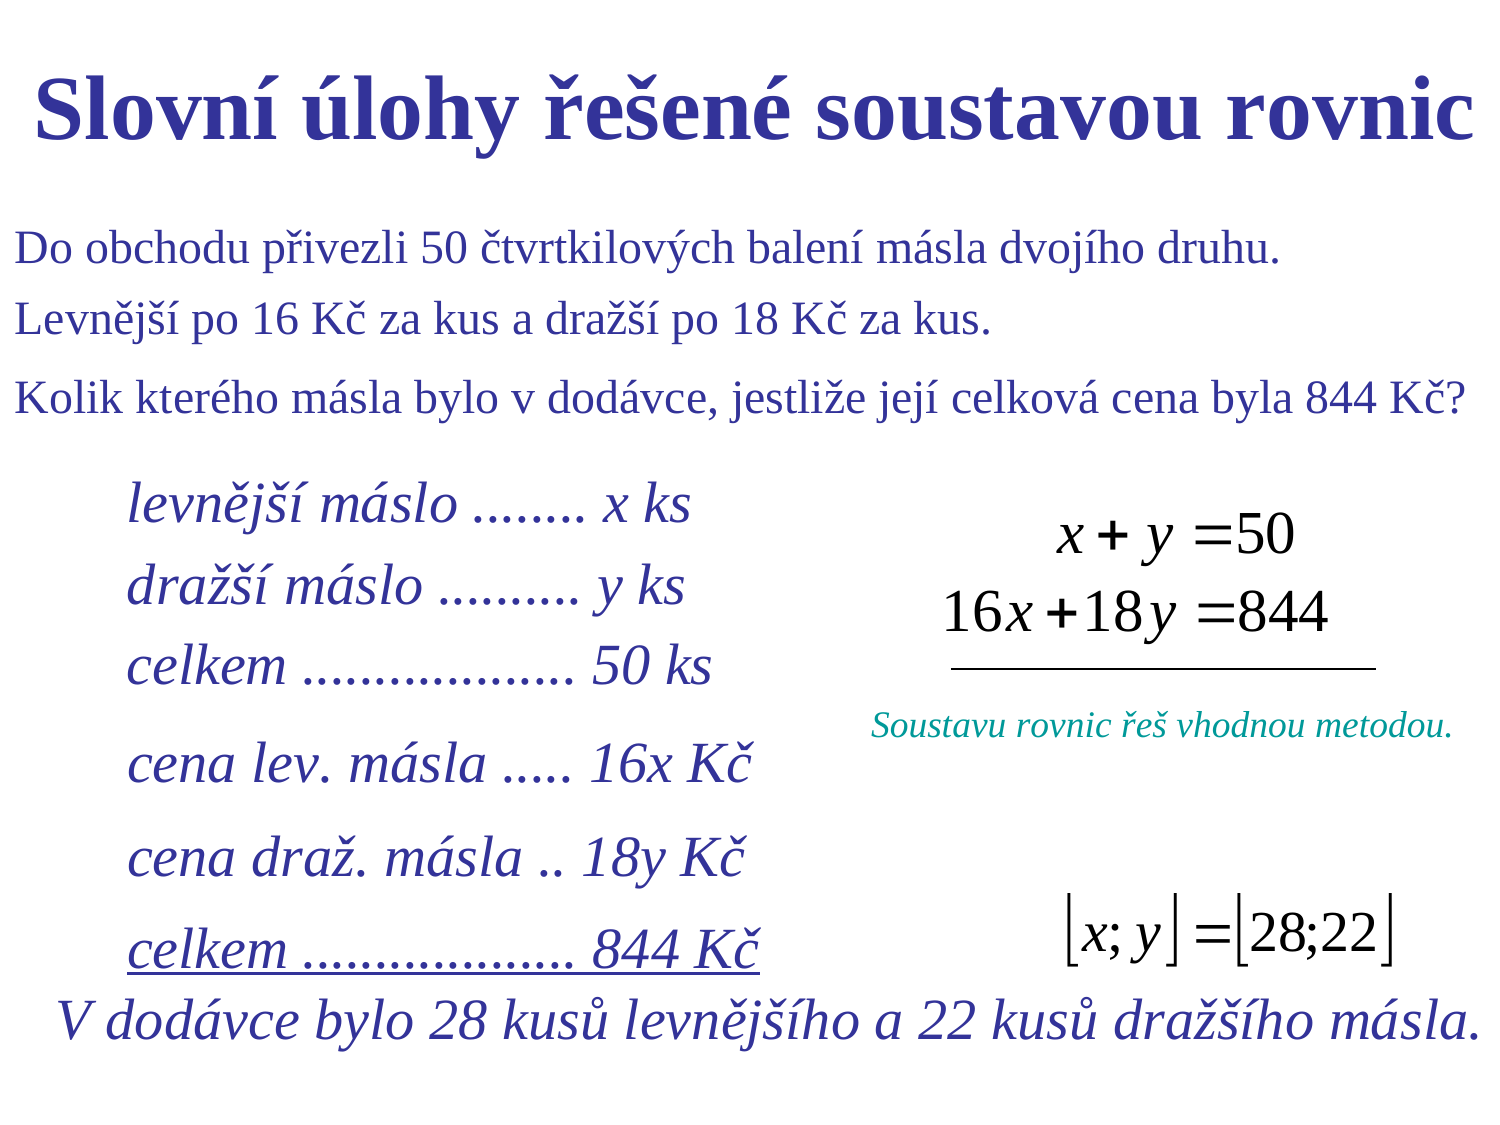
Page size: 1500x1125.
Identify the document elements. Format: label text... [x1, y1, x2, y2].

text_box V dodávce bylo 28 kusů levnějšího a 22 kusů dražšího másla. [41, 973, 1500, 1059]
text_box Kolik kterého másla bylo v dodávce, jestliže její celková cena byla 844 Kč? [0, 357, 1500, 431]
text_box Soustavu rovnic řeš vhodnou metodou. [856, 692, 1500, 753]
text_box dražší máslo .......... y ks [112, 538, 1235, 625]
text_box cena lev. másla ..... 16x Kč [112, 716, 946, 802]
text_box cena draž. másla .. 18y Kč [112, 810, 928, 897]
text_box celkem ................... 50 ks [112, 619, 851, 705]
chart [1057, 893, 1400, 973]
chart [939, 497, 1342, 658]
text_box Levnější po 16 Kč za kus a dražší po 18 Kč za kus. [0, 278, 1383, 352]
text_box Do obchodu přivezli 50 čtvrtkilových balení másla dvojího druhu. [0, 208, 1500, 281]
text_box celkem ................... 844 Kč [112, 902, 910, 973]
text_box Slovní úlohy řešené soustavou rovnic [5, 8, 1500, 197]
text_box levnější máslo ........ x ks [111, 456, 928, 542]
